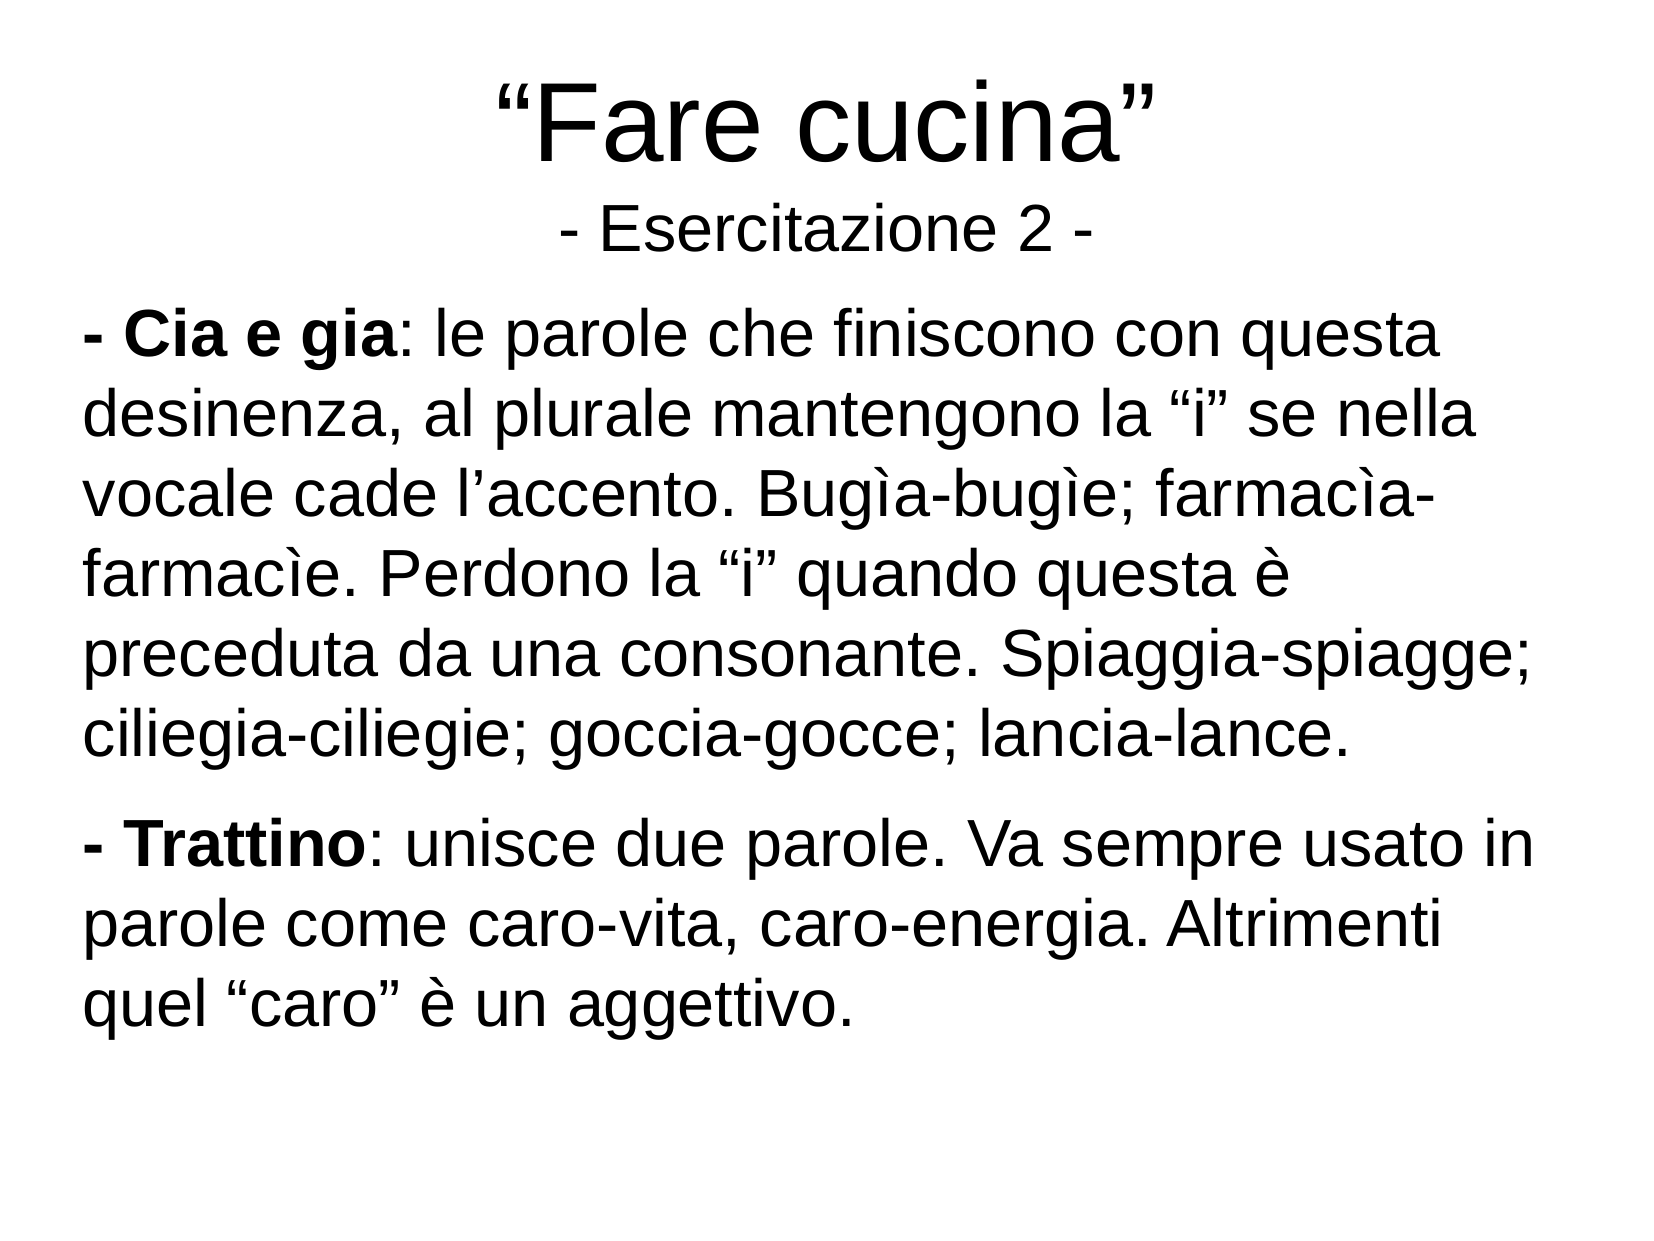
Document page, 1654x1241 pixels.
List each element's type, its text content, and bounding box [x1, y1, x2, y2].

title “Fare cucina” - Esercitazione 2 - [82, 49, 1571, 257]
list - Cia e gia: le parole che finiscono con questa desinenza, al plurale mantengono la “i” se nella vocale cade l’accento. Bugìa-bugìe; farmacìa-farmacìe. Perdono la “i” quando questa è preceduta da una consonante. Spiaggia-spiagge; ciliegia-ciliegie; goccia-gocce; lancia-lance. - Trattino: unisce due parole. Va sempre usato in parole come caro-vita, caro-energia. Altrimenti quel “caro” è un aggettivo. [82, 290, 1571, 1149]
